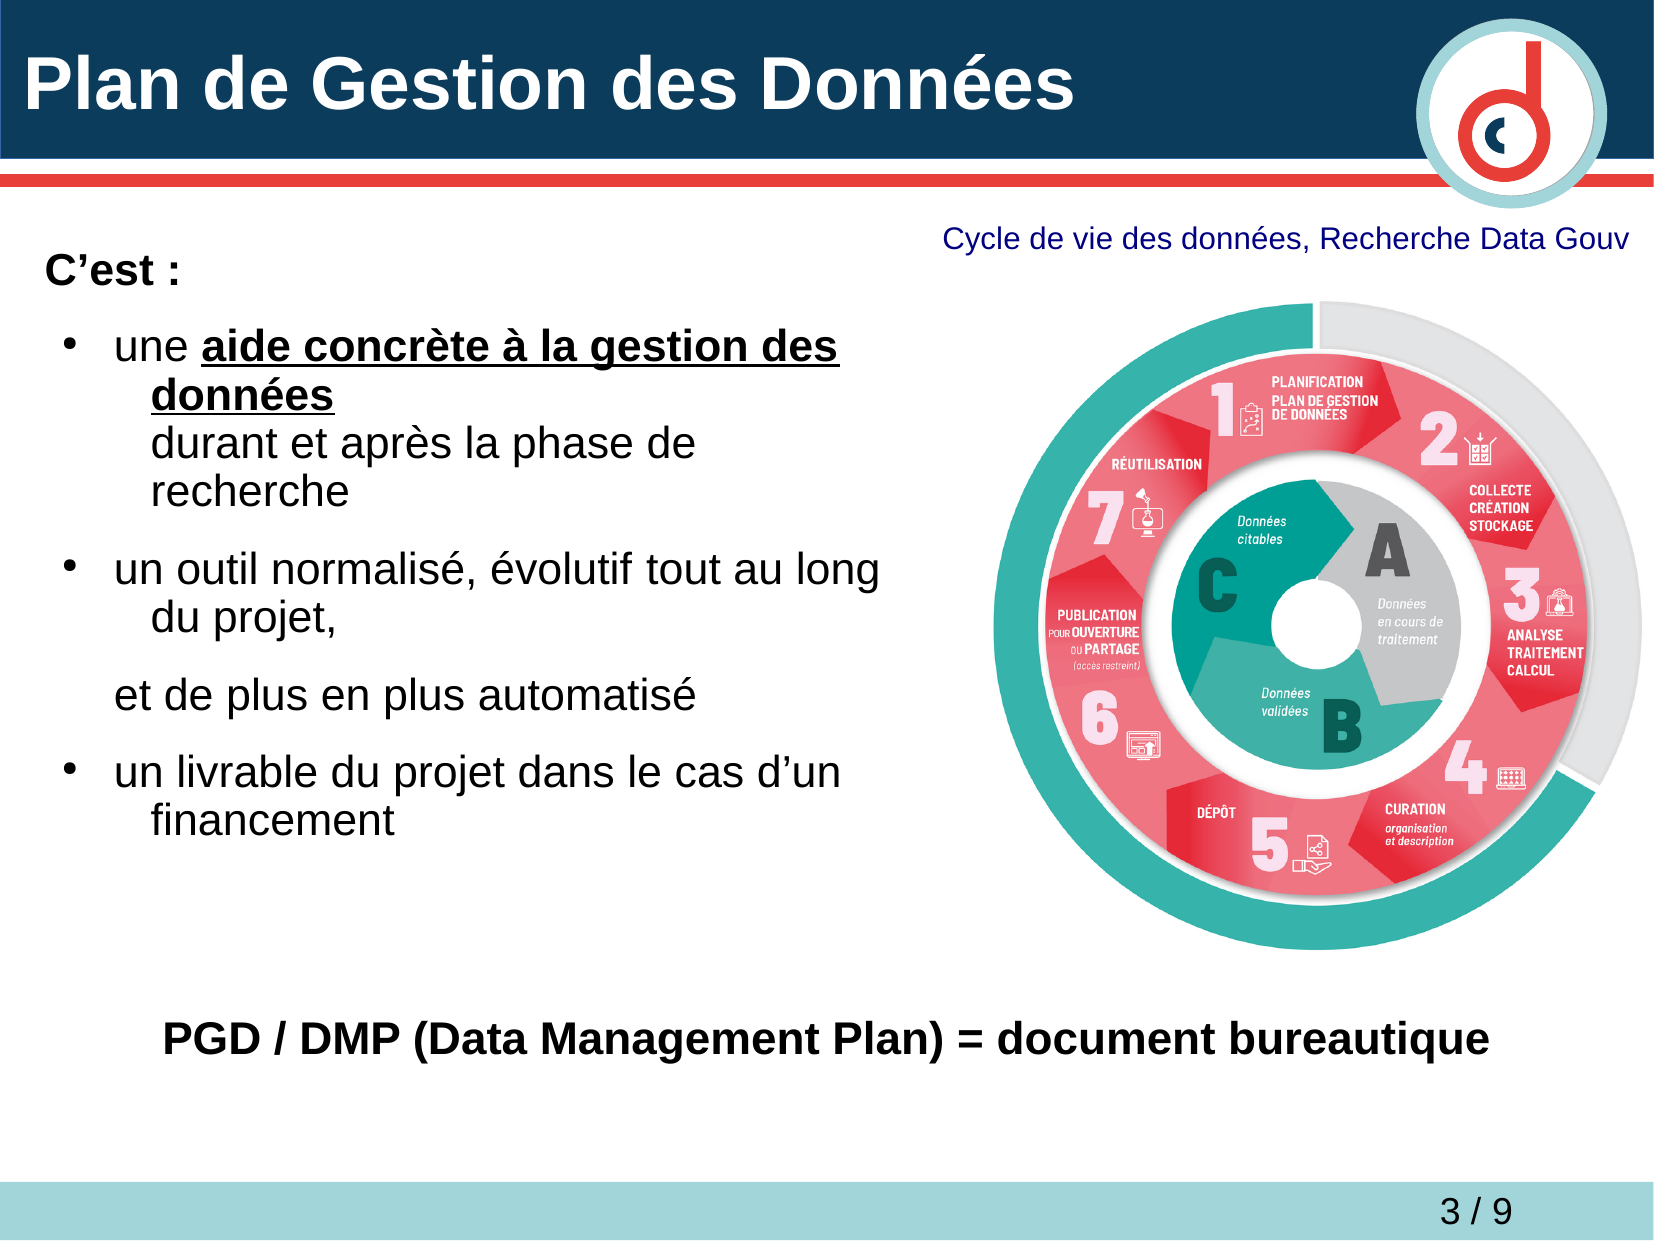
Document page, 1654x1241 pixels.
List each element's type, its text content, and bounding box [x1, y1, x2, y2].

title Plan de Gestion des Données [23, 11, 1418, 159]
list C’est : une aide concrète à la gestion des données durant et après la phase de recherche un outil normalisé, évolutif tout au long du projet, et de plus en plus automatisé un livrable du projet dans le cas d’un financement [29, 232, 924, 857]
picture [980, 290, 1652, 959]
text_box PGD / DMP (Data Management Plan) = document bureautique [147, 1005, 1507, 1072]
text_box Cycle de vie des données, Recherche Data Gouv [927, 213, 1646, 264]
